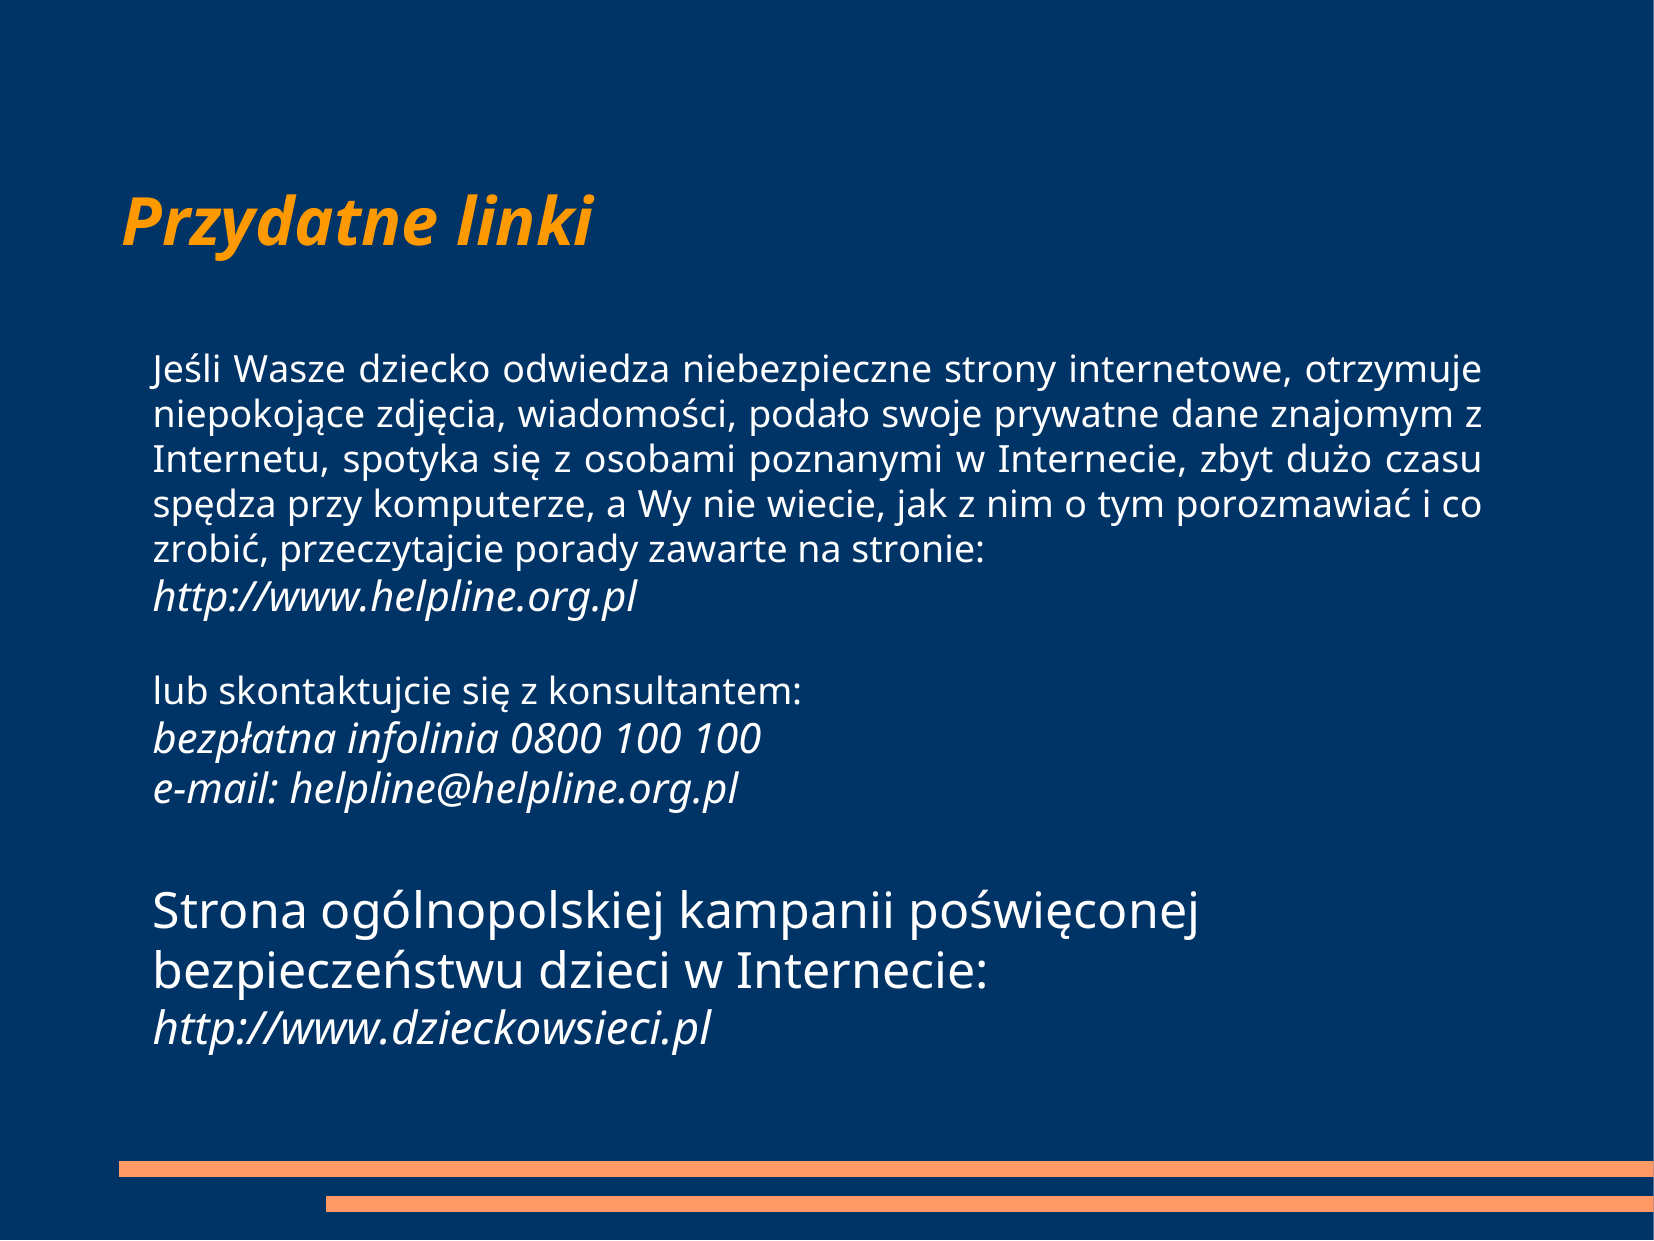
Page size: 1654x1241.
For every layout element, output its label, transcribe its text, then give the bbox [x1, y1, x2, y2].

list Jeśli Wasze dziecko odwiedza niebezpieczne strony internetowe, otrzymuje niepokojące zdjęcia, wiadomości, podało swoje prywatne dane znajomym z Internetu, spotyka się z osobami poznanymi w Internecie, zbyt dużo czasu spędza przy komputerze, a Wy nie wiecie, jak z nim o tym porozmawiać i co zrobić, przeczytajcie porady zawarte na stronie: http://www.helpline.org.pl lub skontaktujcie się z konsultantem: bezpłatna infolinia 0800 100 100 e-mail: helpline@helpline.org.pl Strona ogólnopolskiej kampanii poświęconej bezpieczeństwu dzieci w Internecie: http://www.dzieckowsieci.pl [152, 344, 1534, 1127]
title Przydatne linki [121, 114, 1534, 322]
